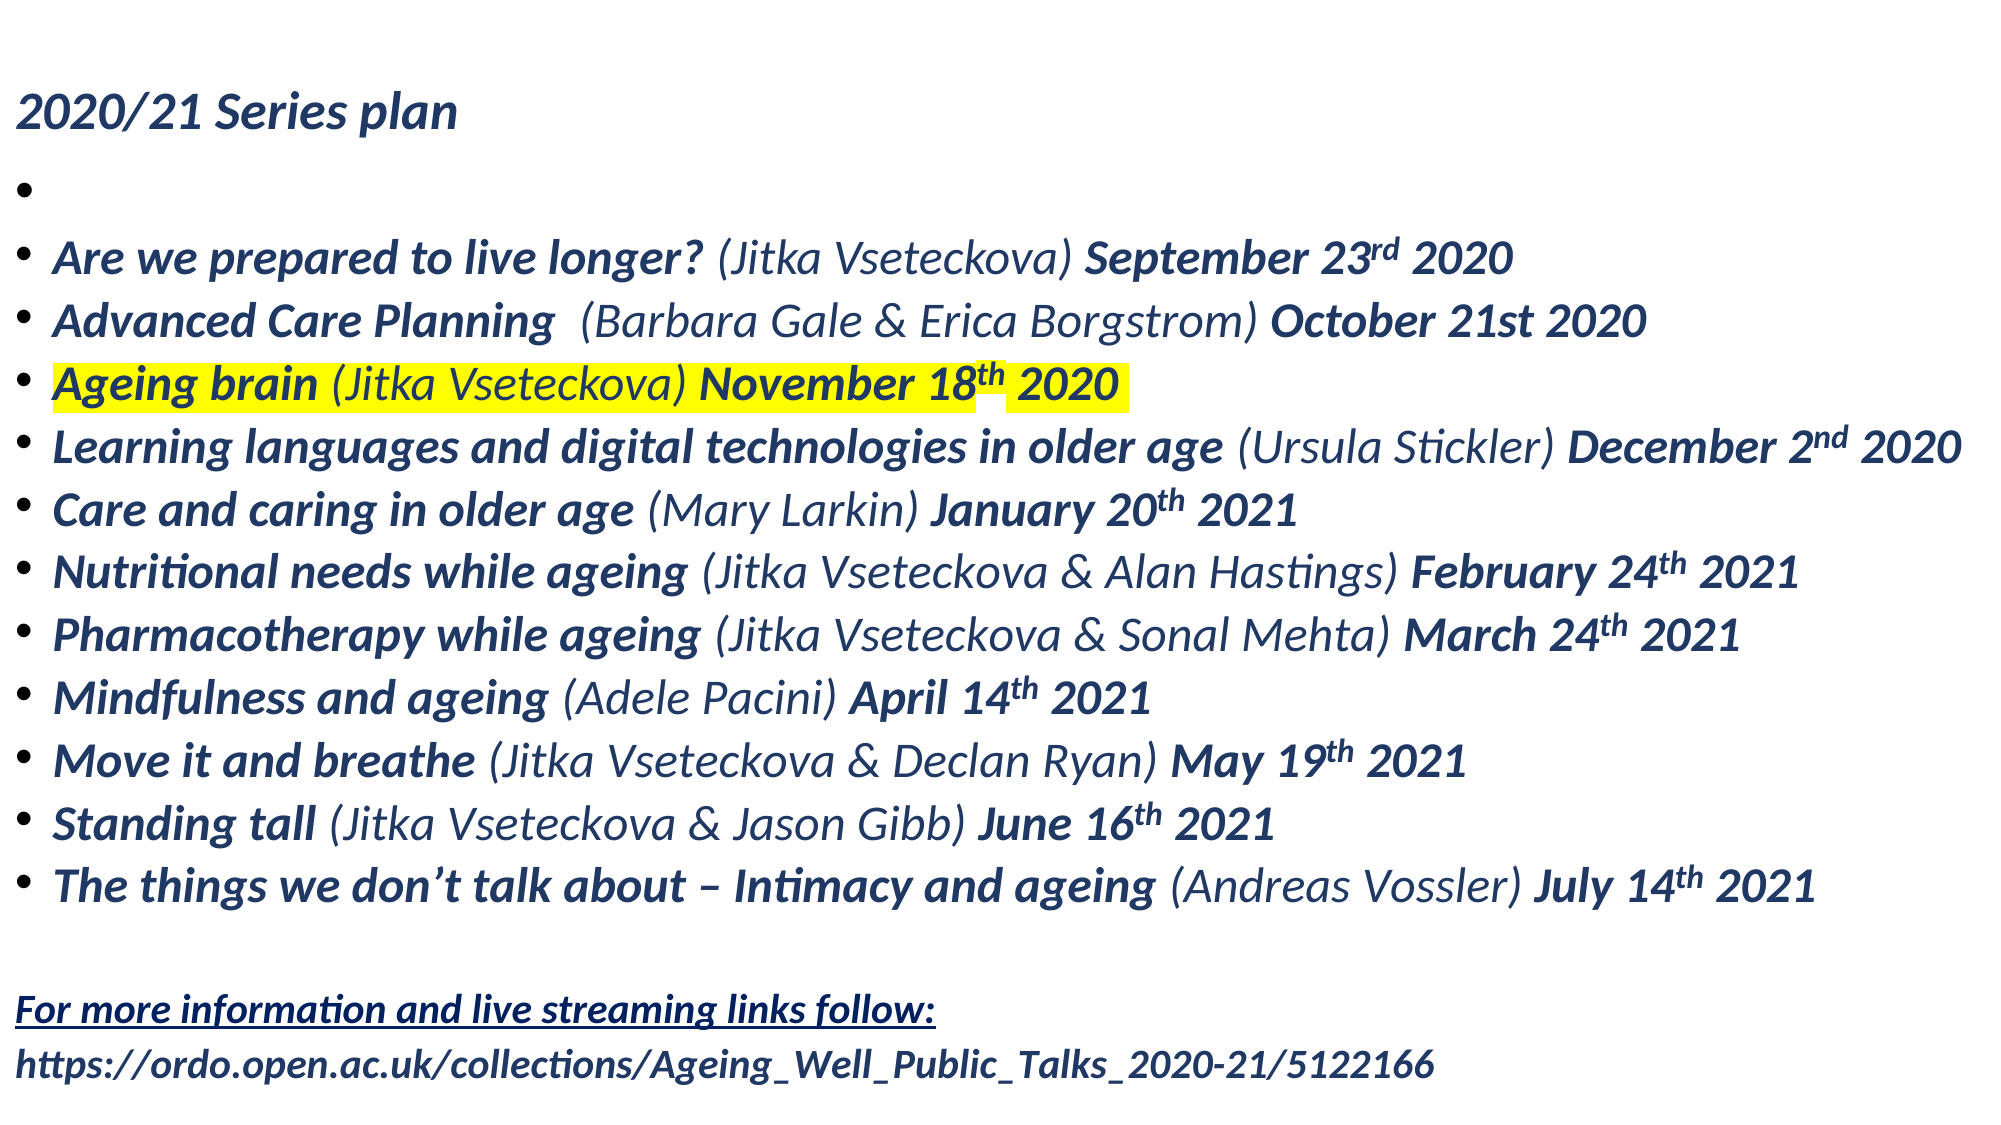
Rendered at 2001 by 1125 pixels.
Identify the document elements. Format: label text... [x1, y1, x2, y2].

list 2020/21 Series plan Are we prepared to live longer? (Jitka Vseteckova) September 23rd 2020 Advanced Care Planning (Barbara Gale & Erica Borgstrom) October 21st 2020 Ageing brain (Jitka Vseteckova) November 18th 2020 Learning languages and digital technologies in older age (Ursula Stickler) December 2nd 2020 Care and caring in older age (Mary Larkin) January 20th 2021 Nutritional needs while ageing (Jitka Vseteckova & Alan Hastings) February 24th 2021 Pharmacotherapy while ageing (Jitka Vseteckova & Sonal Mehta) March 24th 2021 Mindfulness and ageing (Adele Pacini) April 14th 2021 Move it and breathe (Jitka Vseteckova & Declan Ryan) May 19th 2021 Standing tall (Jitka Vseteckova & Jason Gibb) June 16th 2021 The things we don’t talk about – Intimacy and ageing (Andreas Vossler) July 14th 2021 For more information and live streaming links follow: https://ordo.open.ac.uk/collections/Ageing_Well_Public_Talks_2020-21/5122166 [0, 0, 2000, 1125]
